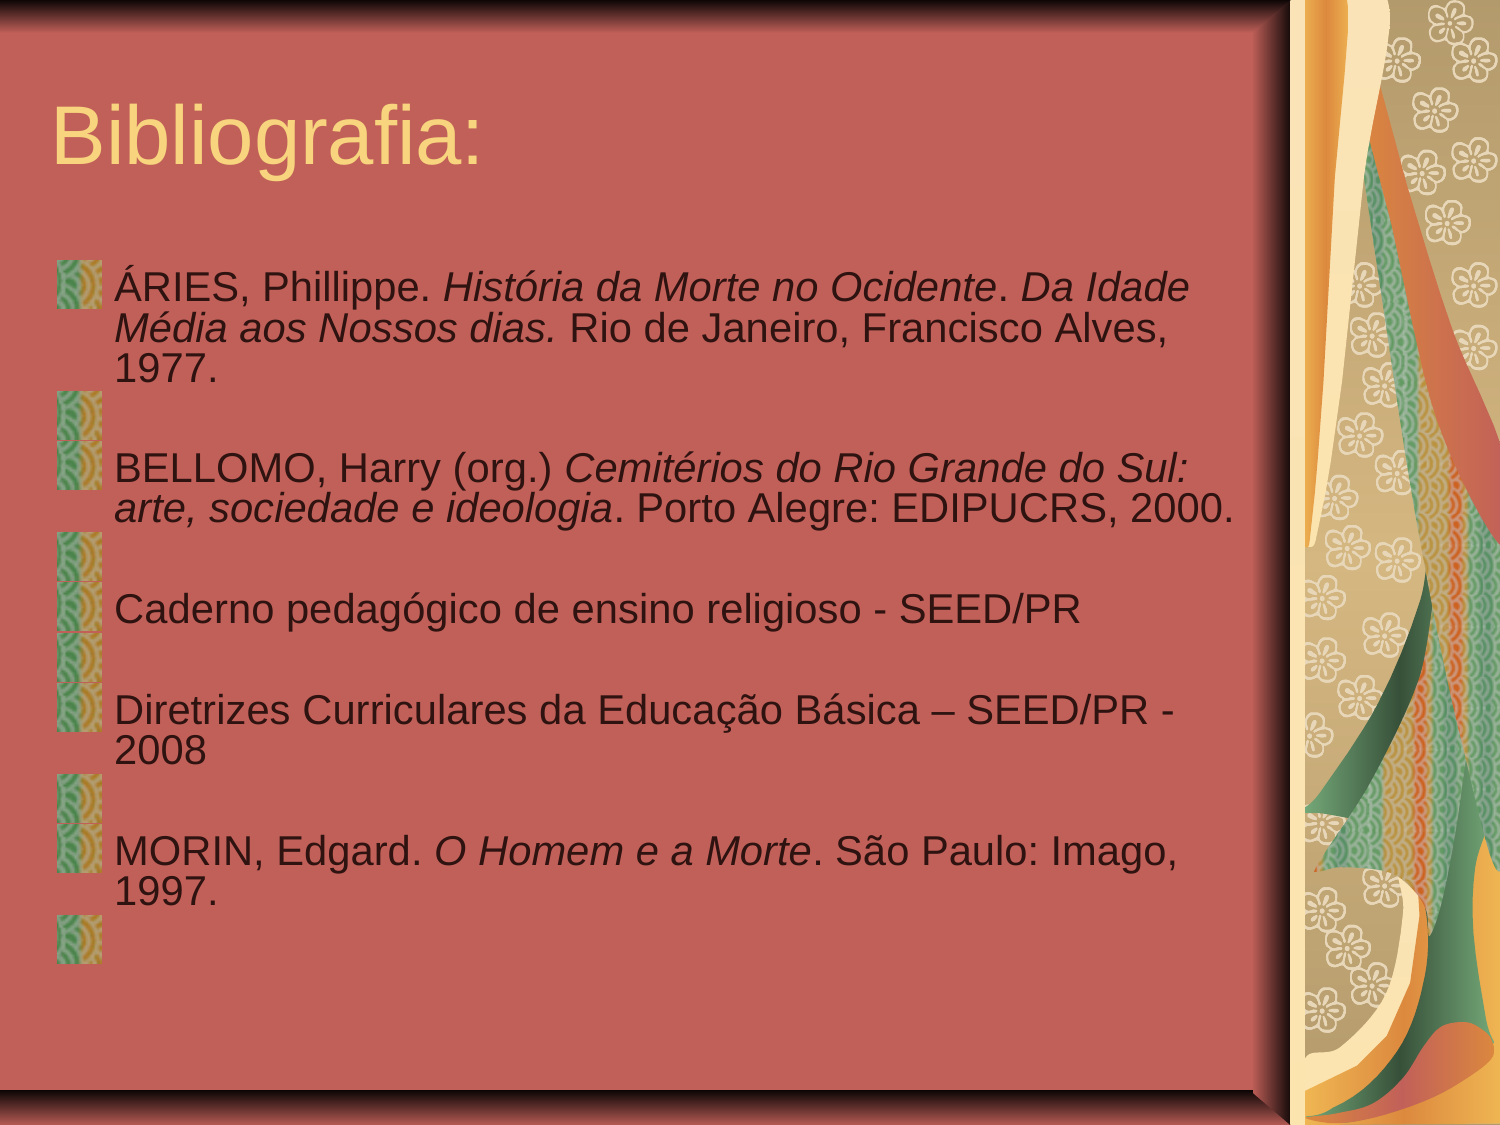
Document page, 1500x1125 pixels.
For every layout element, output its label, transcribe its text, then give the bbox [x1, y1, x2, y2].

picture [1313, 145, 1500, 937]
list ÁRIES, Phillippe. História da Morte no Ocidente. Da Idade Média aos Nossos dias. Rio de Janeiro, Francisco Alves, 1977. BELLOMO, Harry (org.) Cemitérios do Rio Grande do Sul: arte, sociedade e ideologia. Porto Alegre: EDIPUCRS, 2000. Caderno pedagógico de ensino religioso - SEED/PR Diretrizes Curriculares da Educação Básica – SEED/PR - 2008 MORIN, Edgard. O Homem e a Morte. São Paulo: Imago, 1997. [43, 262, 1255, 1000]
title Bibliografia: [35, 37, 1263, 225]
